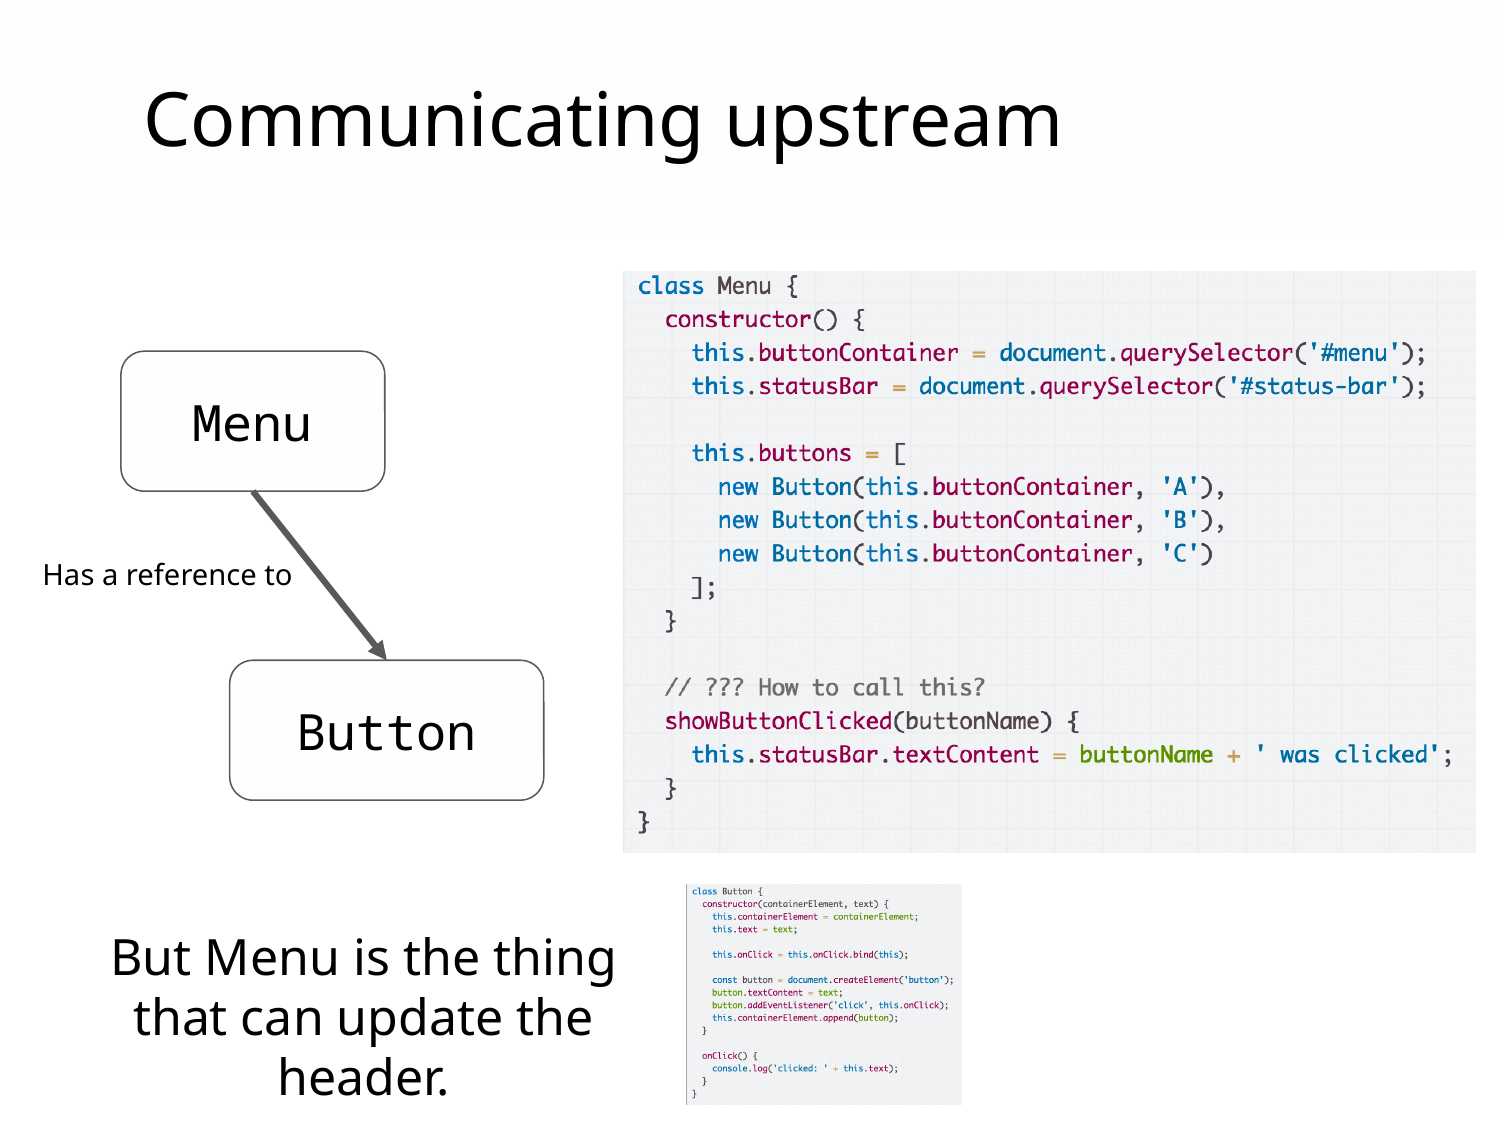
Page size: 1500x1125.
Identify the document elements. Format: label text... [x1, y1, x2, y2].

text_box Button [229, 660, 544, 801]
text_box But Menu is the thing that can update the header. [58, 909, 670, 1079]
title Communicating upstream [128, 56, 1372, 183]
text_box Menu [120, 351, 385, 492]
text_box Has a reference to [27, 541, 341, 611]
picture [686, 884, 962, 1105]
picture [623, 271, 1476, 853]
